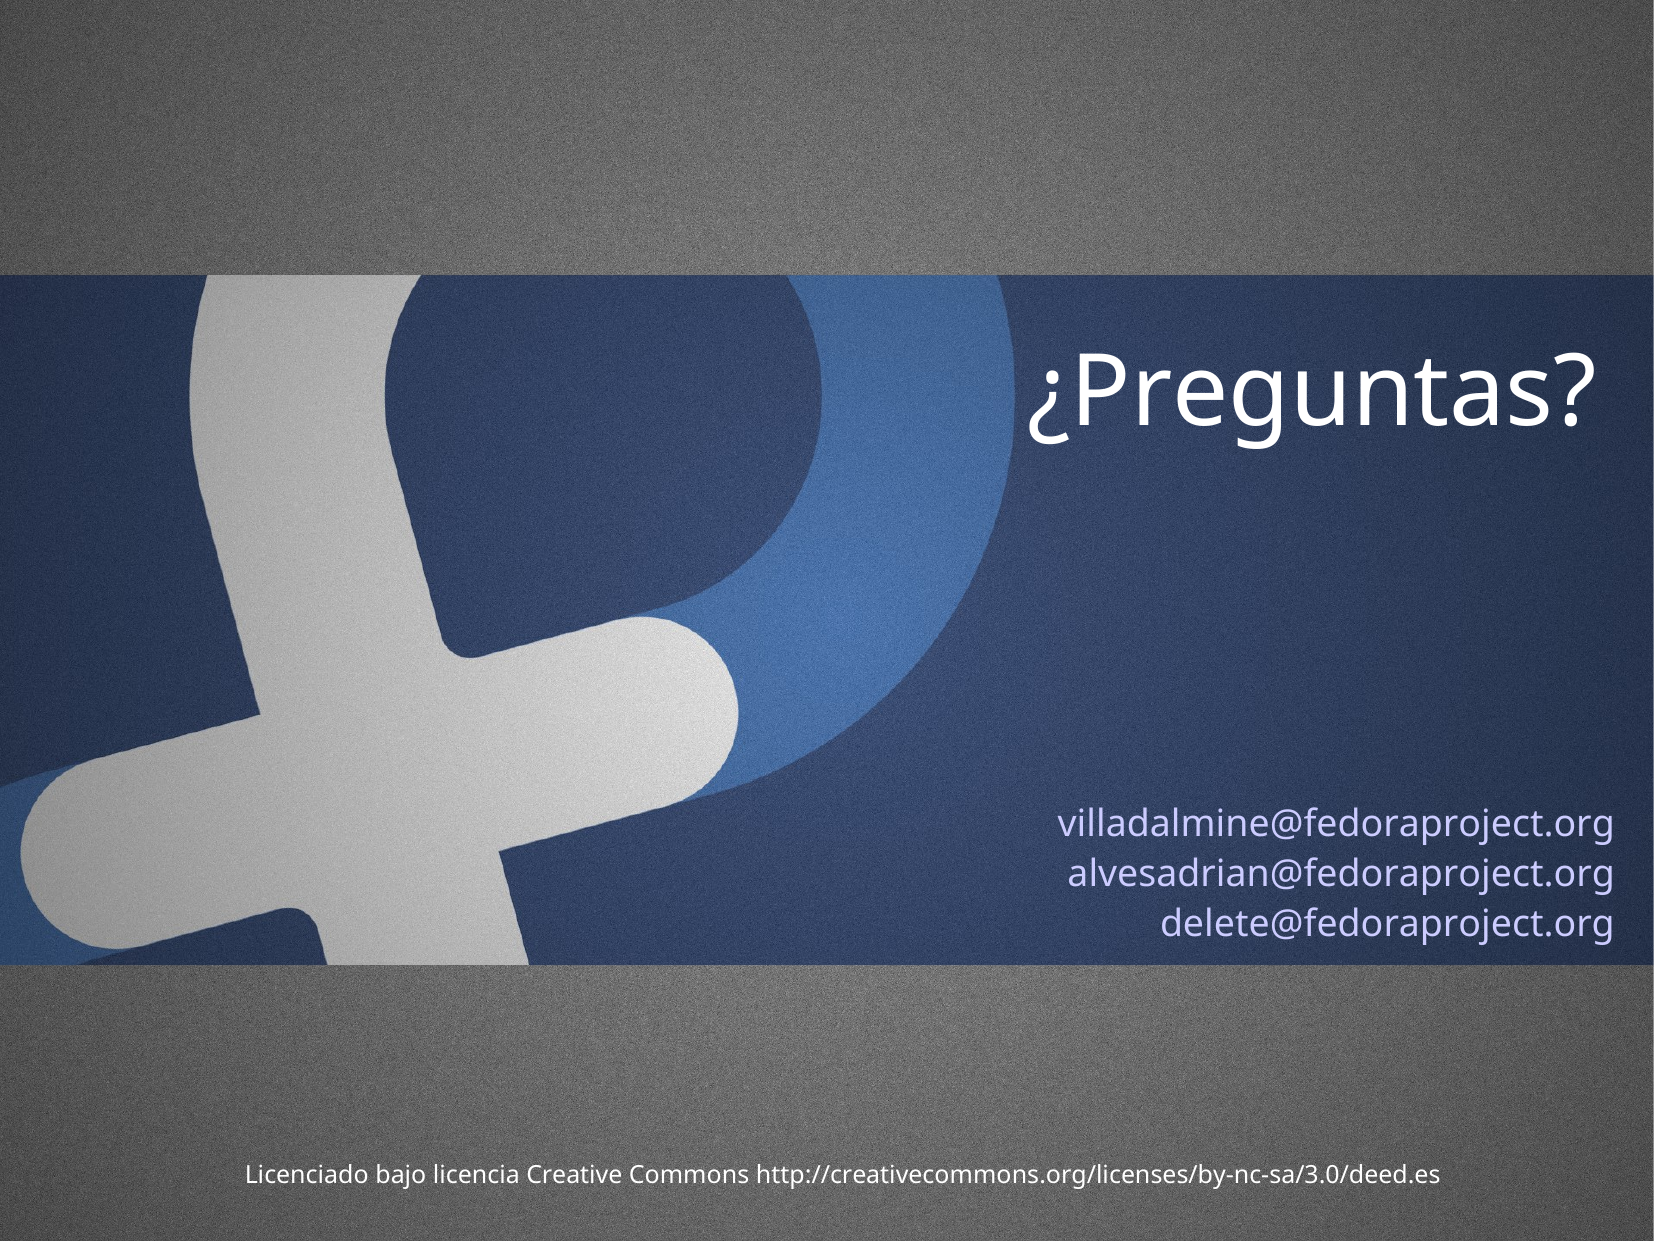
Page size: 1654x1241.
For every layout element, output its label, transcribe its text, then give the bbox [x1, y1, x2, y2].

text_box villadalmine@fedoraproject.org alvesadrian@fedoraproject.org delete@fedoraproject.org [921, 791, 1630, 939]
text_box ¿Preguntas? [22, 330, 1598, 448]
text_box Licenciado bajo licencia Creative Commons http://creativecommons.org/licenses/by-nc-sa/3.0/deed.es [74, 1126, 1613, 1197]
picture [0, 0, 1654, 1241]
text_box ¿Preguntas? [1243, 378, 1272, 419]
